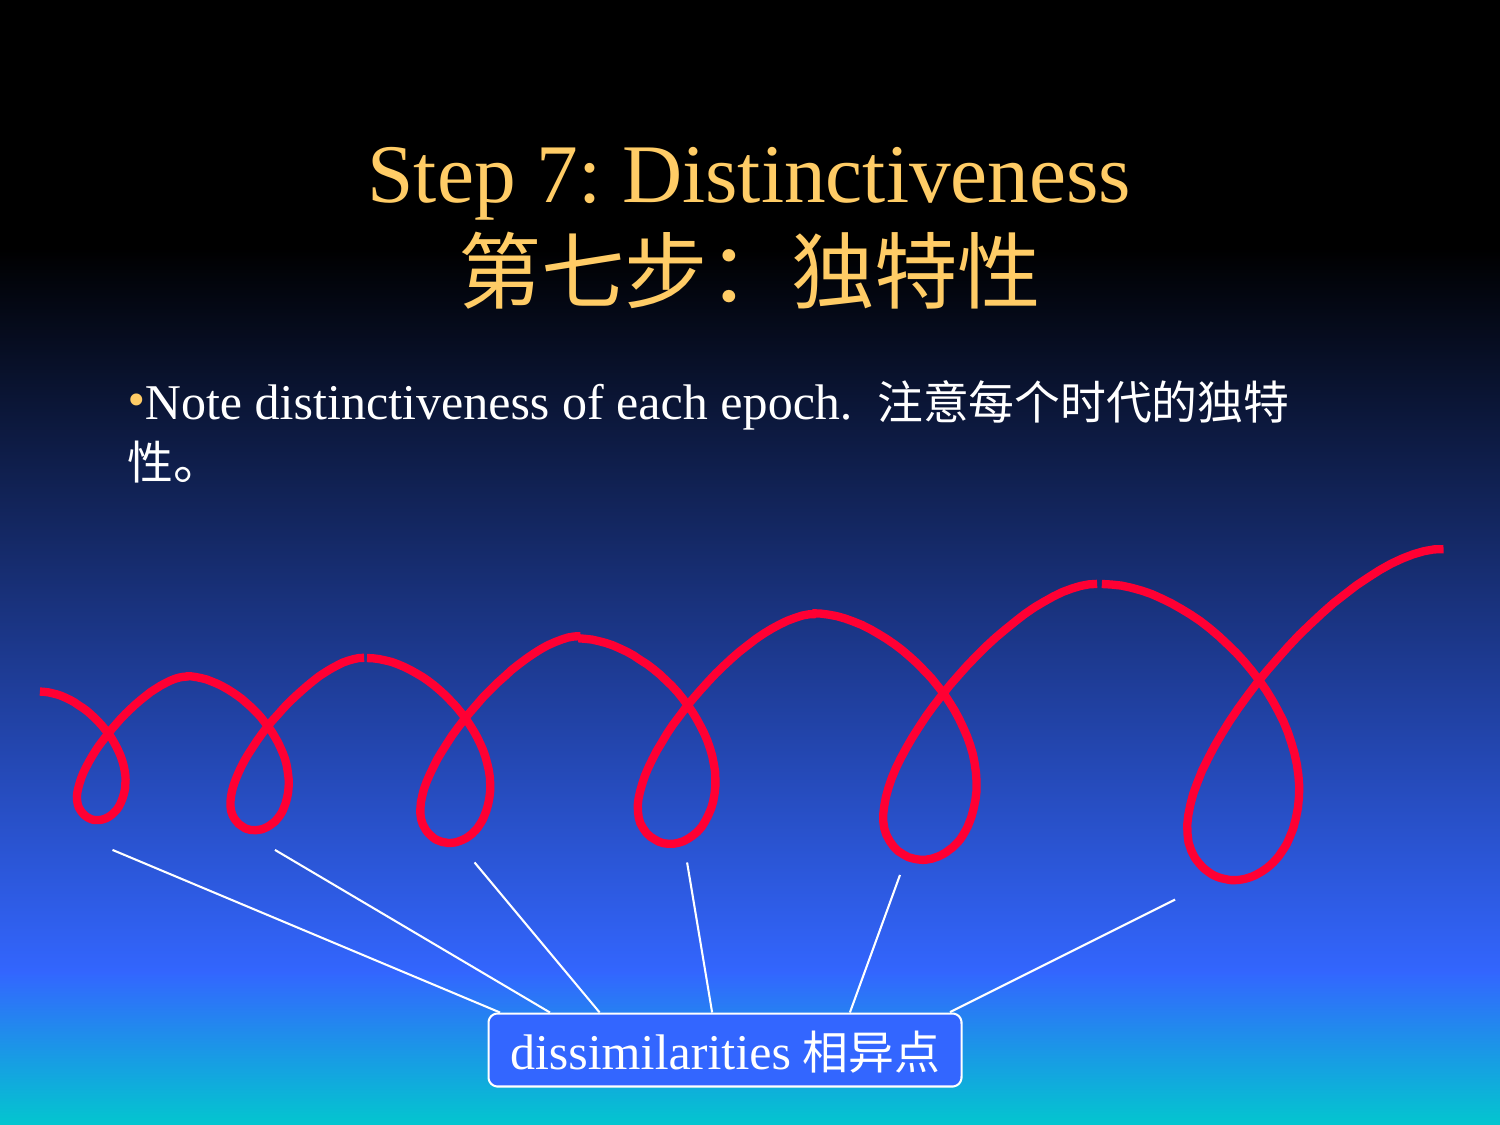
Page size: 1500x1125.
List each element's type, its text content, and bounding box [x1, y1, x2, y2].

title Step 7: Distinctiveness 第七步：独特性 [112, 110, 1388, 328]
list Note distinctiveness of each epoch. 注意每个时代的独特性。 [112, 361, 1388, 497]
text_box dissimilarities相异点 [488, 1013, 962, 1087]
